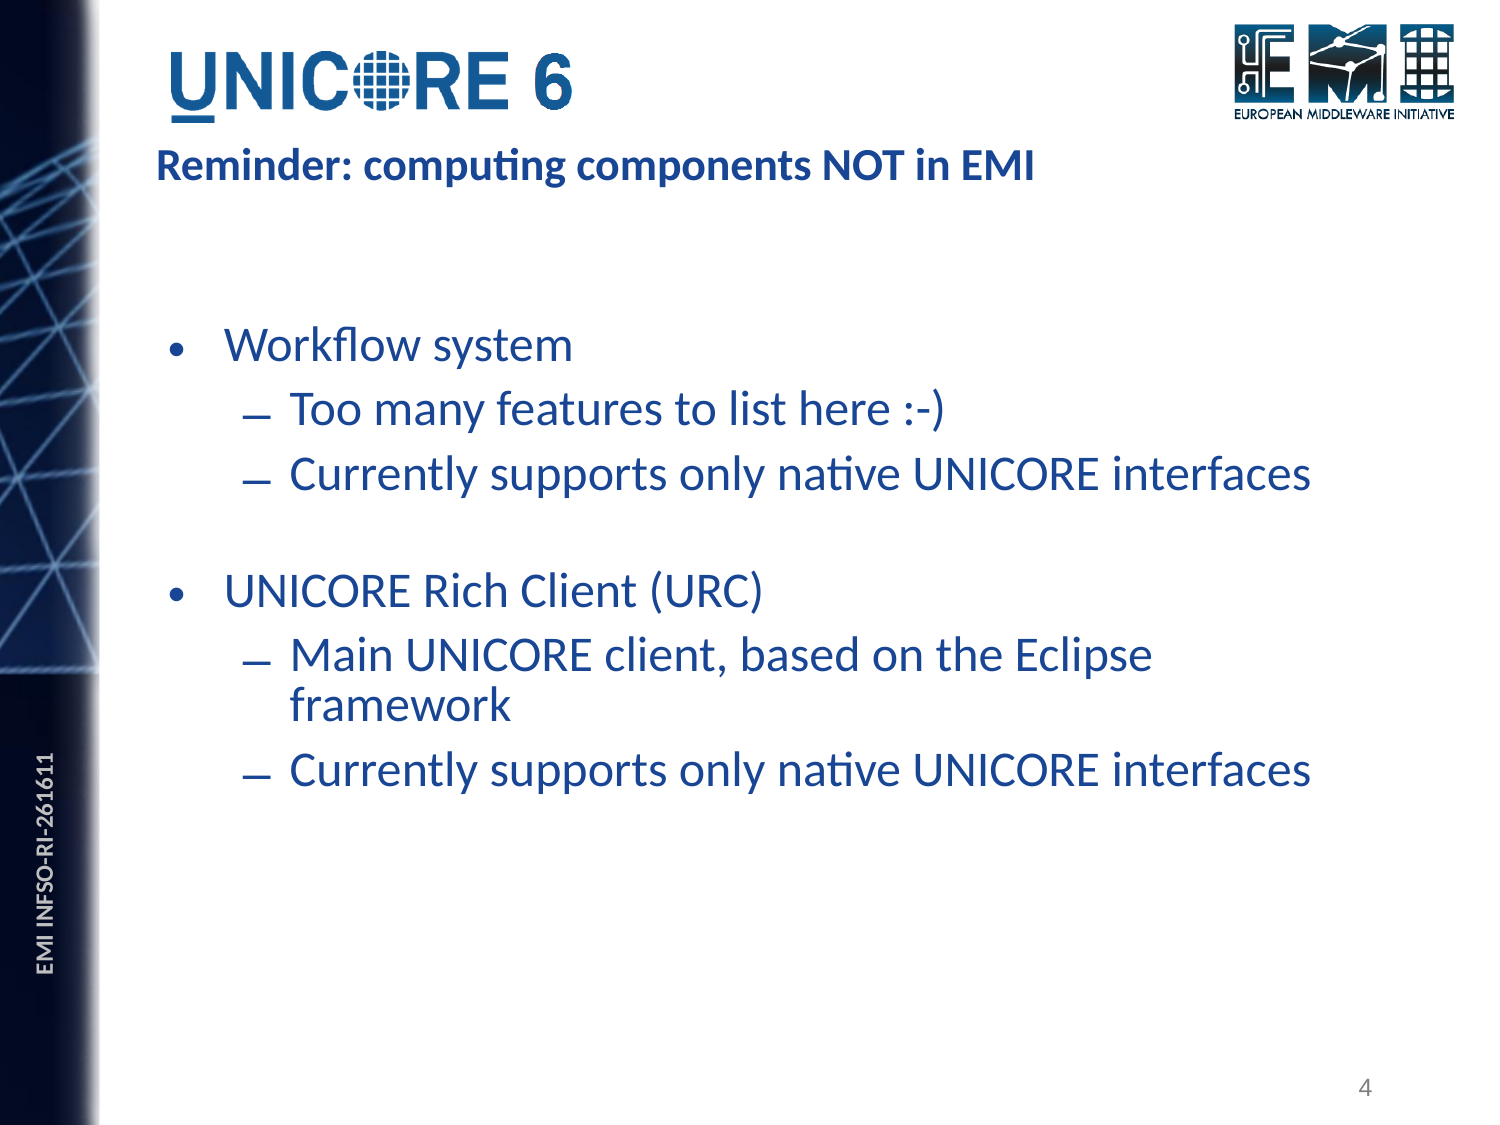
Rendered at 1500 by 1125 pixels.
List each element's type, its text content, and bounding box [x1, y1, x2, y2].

picture [167, 48, 575, 125]
text_box Reminder: computing components NOT in EMI [141, 138, 1339, 261]
text_box <Nummer> [1343, 1063, 1426, 1123]
picture [0, 0, 111, 1125]
list Workflow system Too many features to list here :-) Currently supports only native UNICORE interfaces UNICORE Rich Client (URC) Main UNICORE client, based on the Eclipse framework Currently supports only native UNICORE interfaces [153, 316, 1381, 1013]
picture [1185, 8, 1500, 140]
